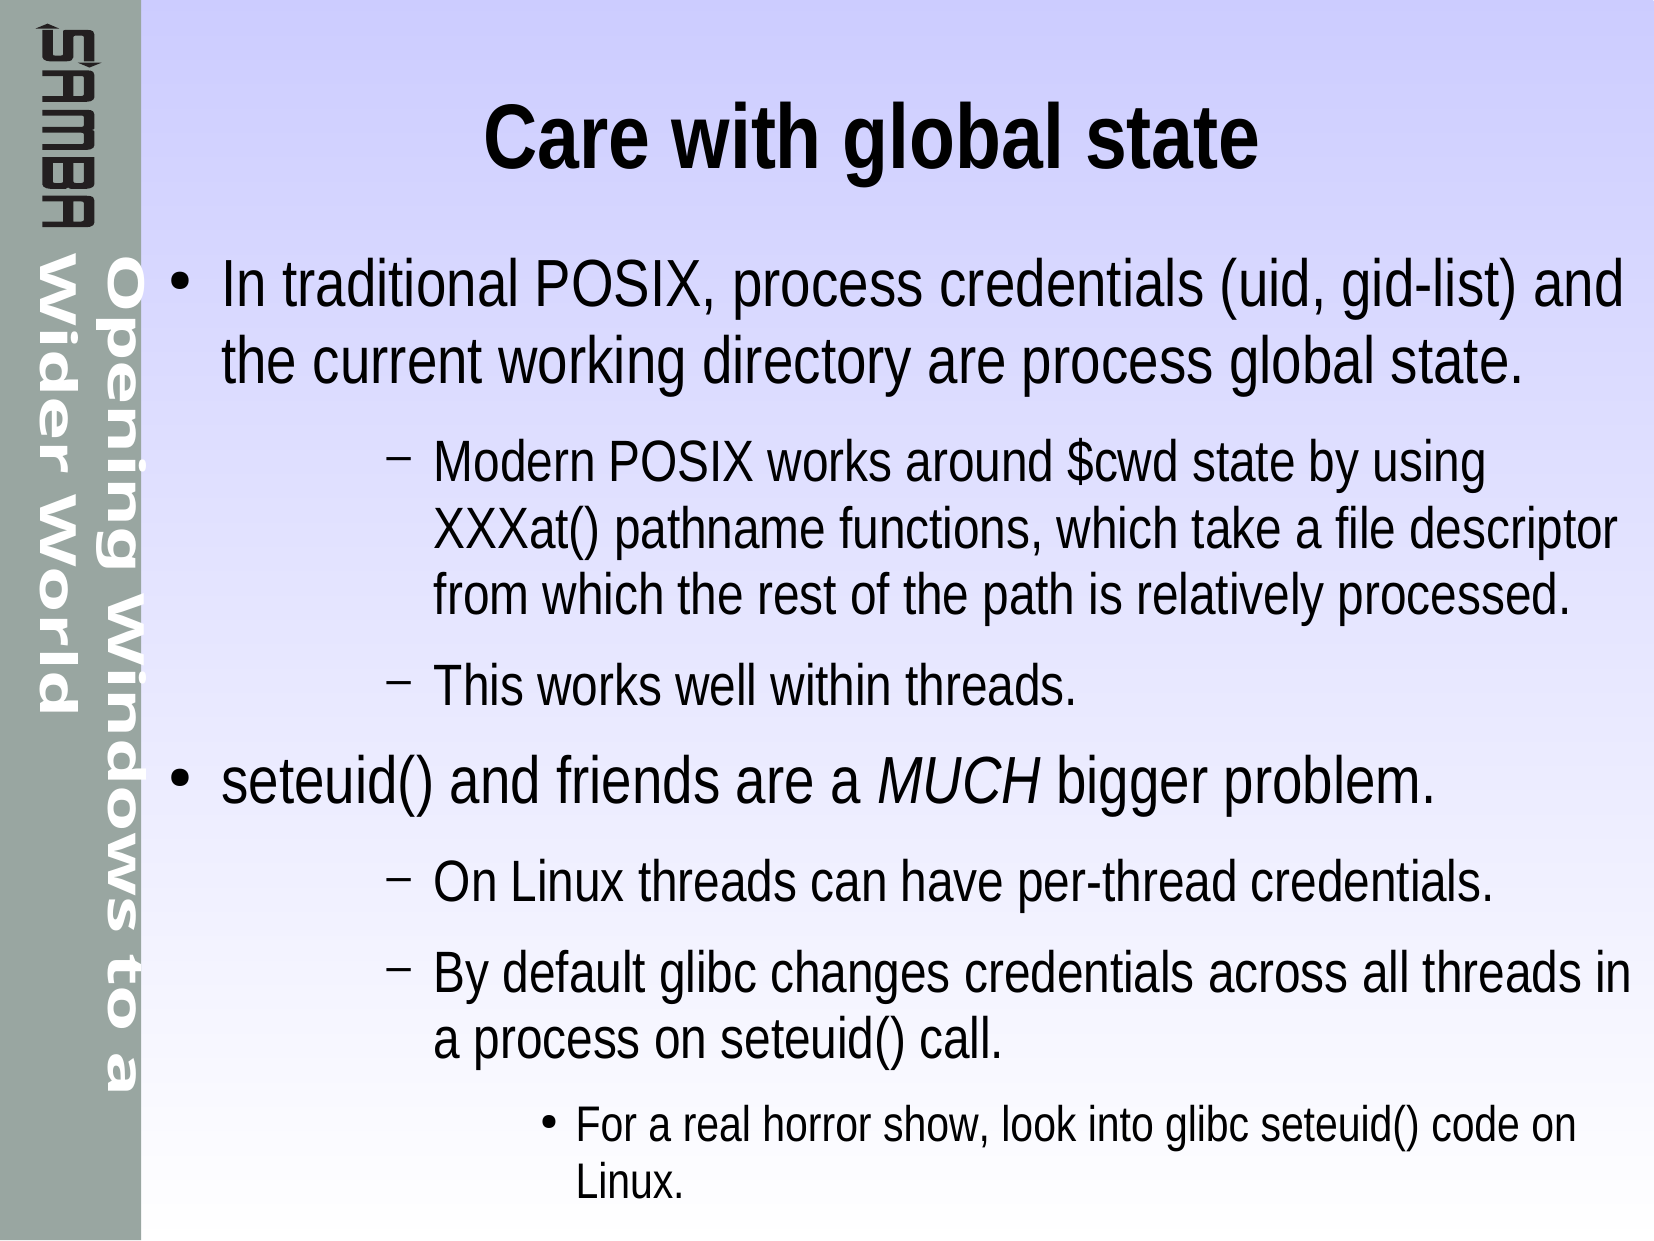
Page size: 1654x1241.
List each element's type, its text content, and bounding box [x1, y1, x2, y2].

list In traditional POSIX, process credentials (uid, gid-list) and the current working directory are process global state. Modern POSIX works around $cwd state by using XXXat() pathname functions, which take a file descriptor from which the rest of the path is relatively processed. This works well within threads. seteuid() and friends are a MUCH bigger problem. On Linux threads can have per-thread credentials. By default glibc changes credentials across all threads in a process on seteuid() call. For a real horror show, look into glibc seteuid() code on Linux. [150, 243, 1642, 1210]
title Care with global state [188, 52, 1557, 219]
